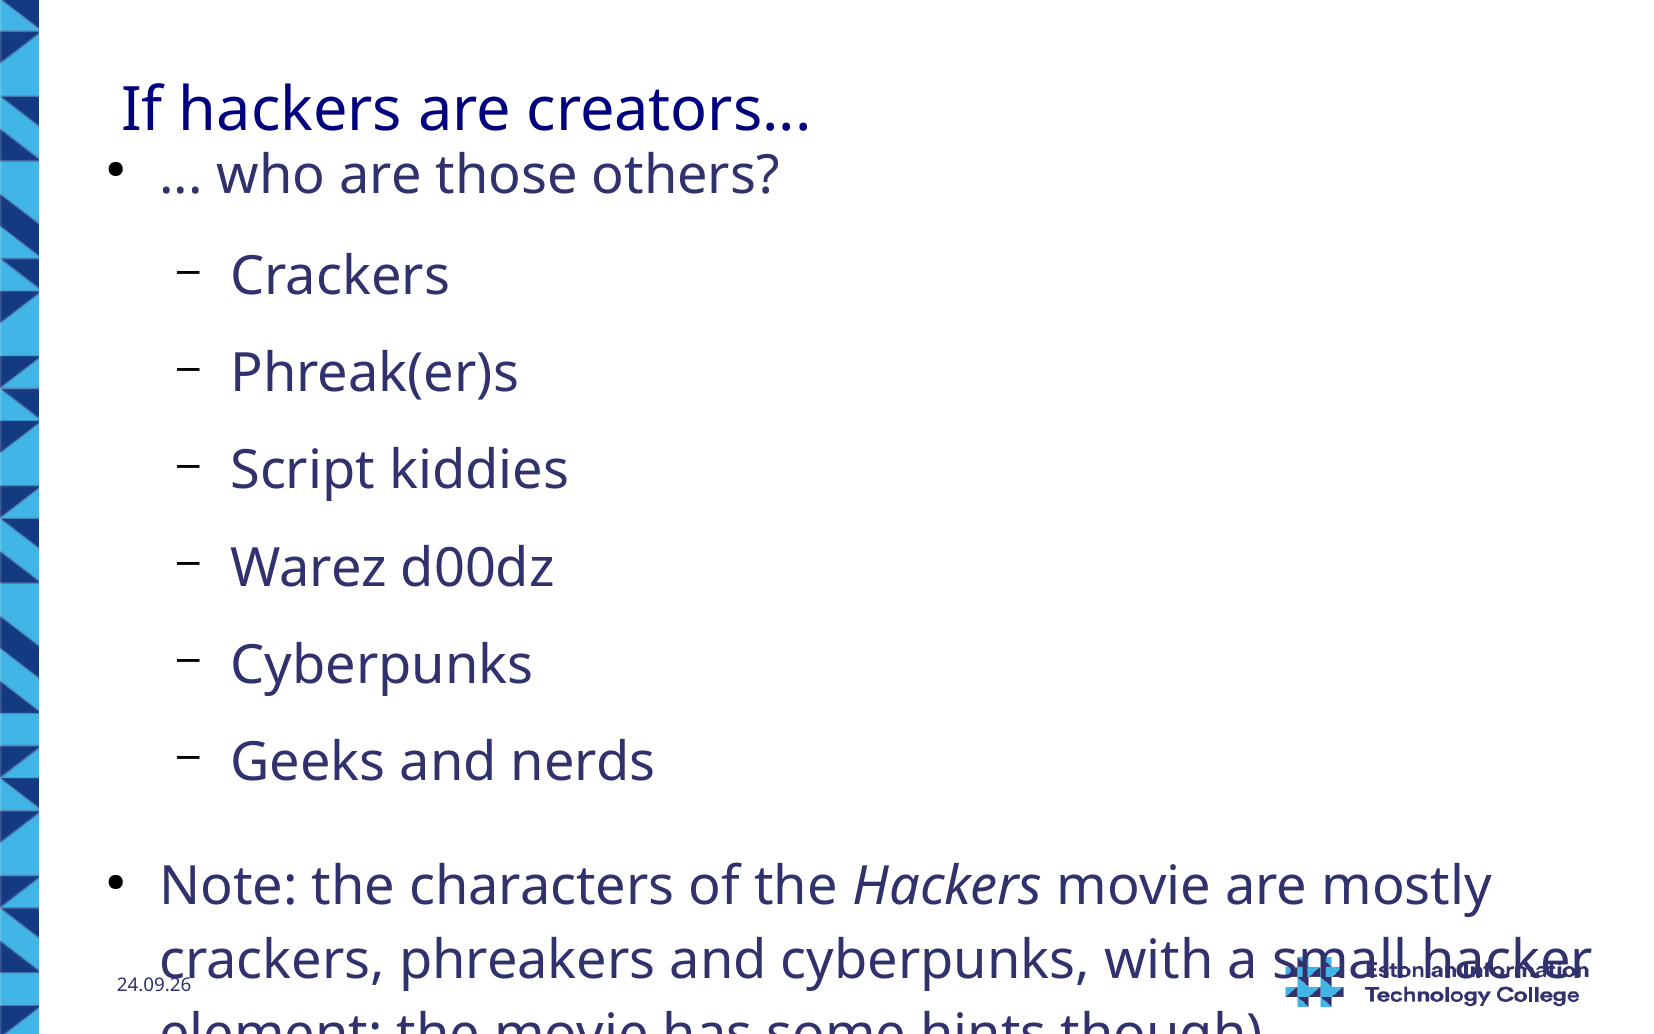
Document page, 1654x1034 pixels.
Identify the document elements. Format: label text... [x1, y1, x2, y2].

list ... who are those others? Crackers Phreak(er)s Script kiddies Warez d00dz Cyberpunks Geeks and nerds Note: the characters of the Hackers movie are mostly crackers, phreakers and cyberpunks, with a small hacker element; the movie has some hints though) [88, 138, 1625, 969]
title If hackers are creators... [121, 20, 1534, 138]
